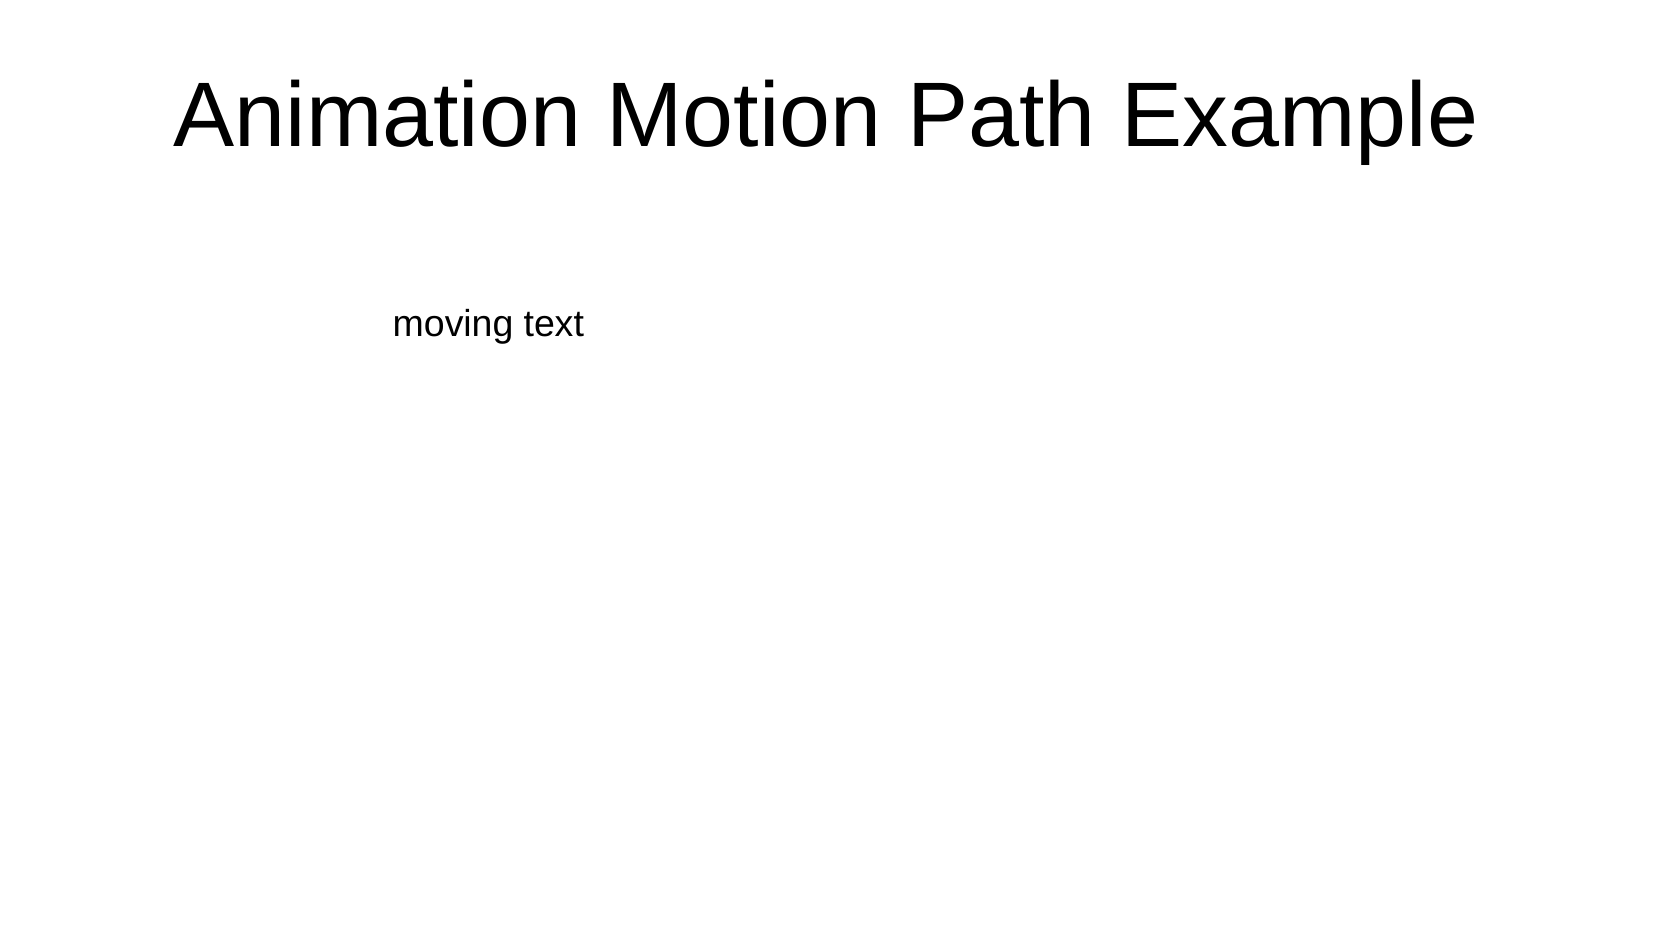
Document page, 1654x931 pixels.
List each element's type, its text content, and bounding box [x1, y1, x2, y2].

text_box moving text [377, 295, 626, 353]
title Animation Motion Path Example [82, 37, 1571, 193]
